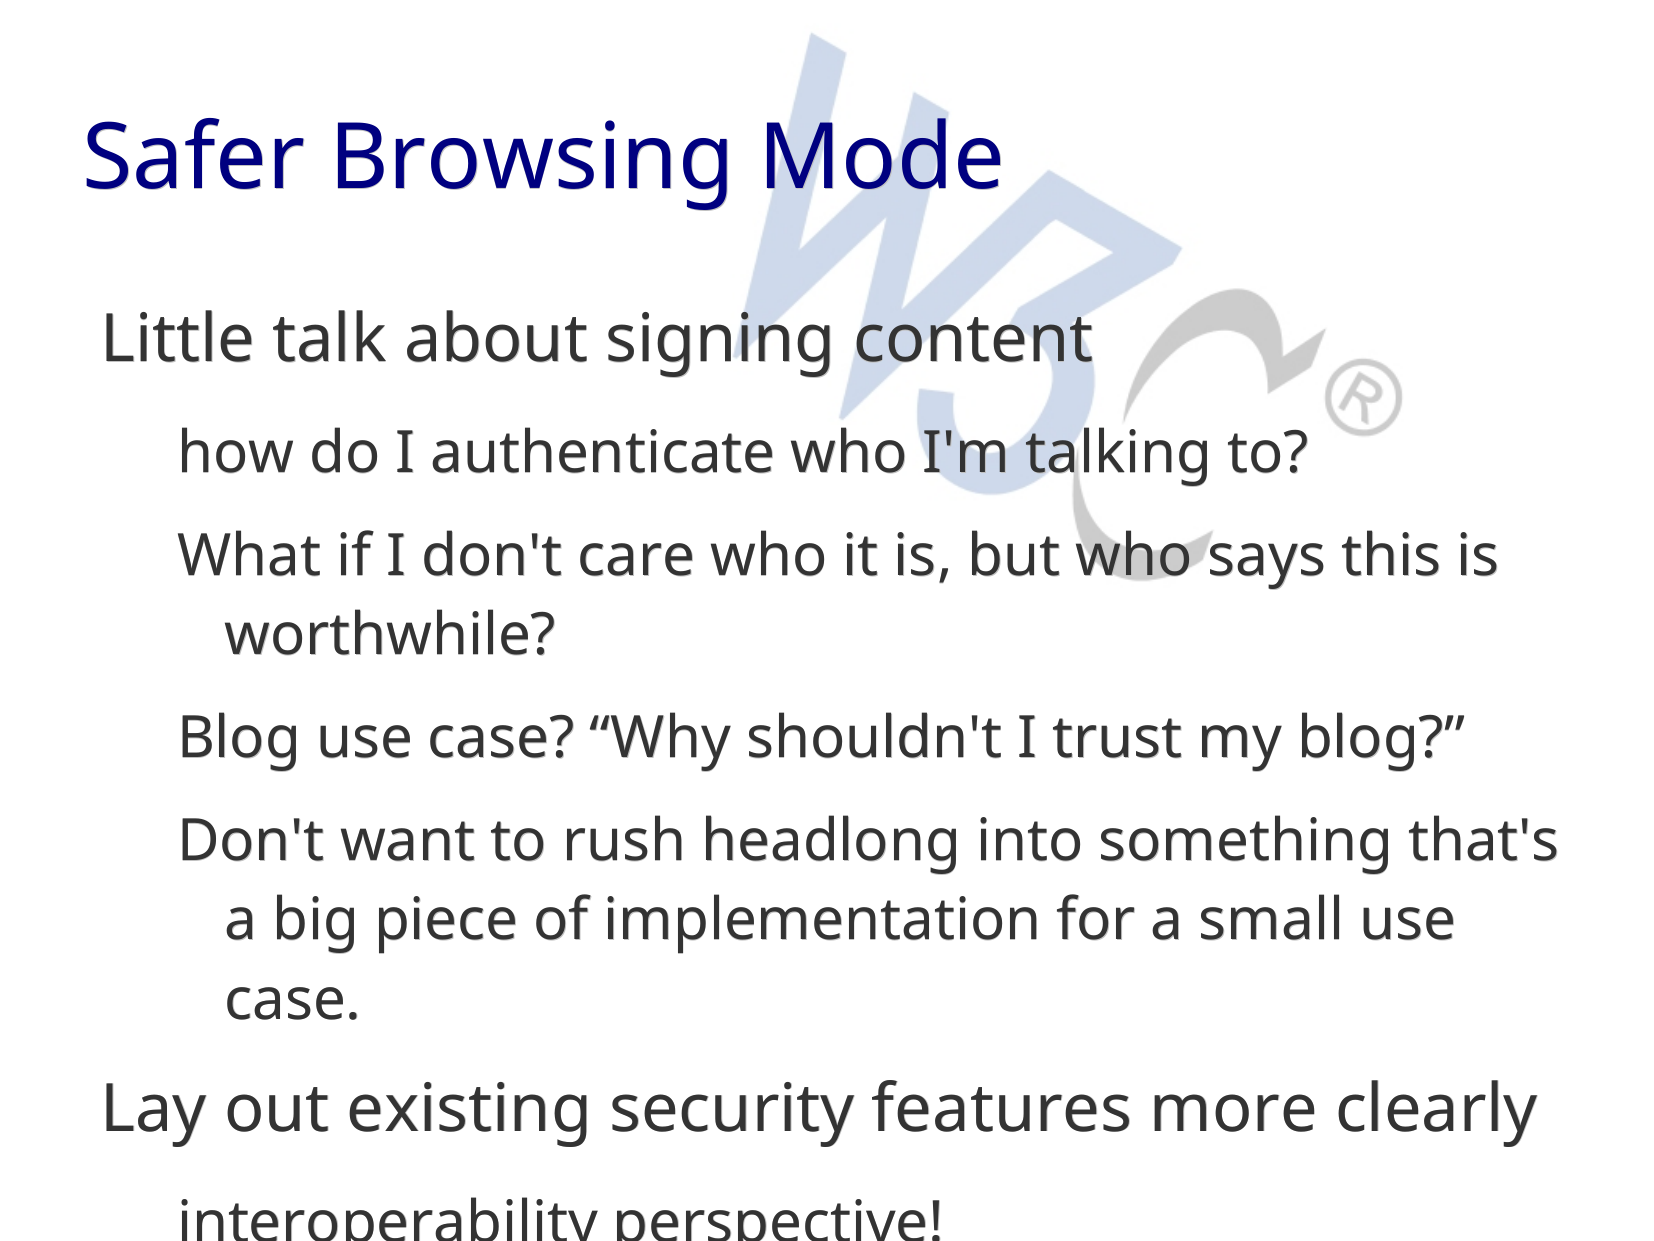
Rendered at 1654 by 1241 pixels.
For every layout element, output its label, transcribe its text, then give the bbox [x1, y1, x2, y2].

list Little talk about signing content how do I authenticate who I'm talking to? What if I don't care who it is, but who says this is worthwhile? Blog use case? “Why shouldn't I trust my blog?” Don't want to rush headlong into something that's a big piece of implementation for a small use case. Lay out existing security features more clearly interoperability perspective! [82, 290, 1571, 1109]
title Safer Browsing Mode [82, 49, 1536, 257]
picture [403, 0, 1654, 605]
